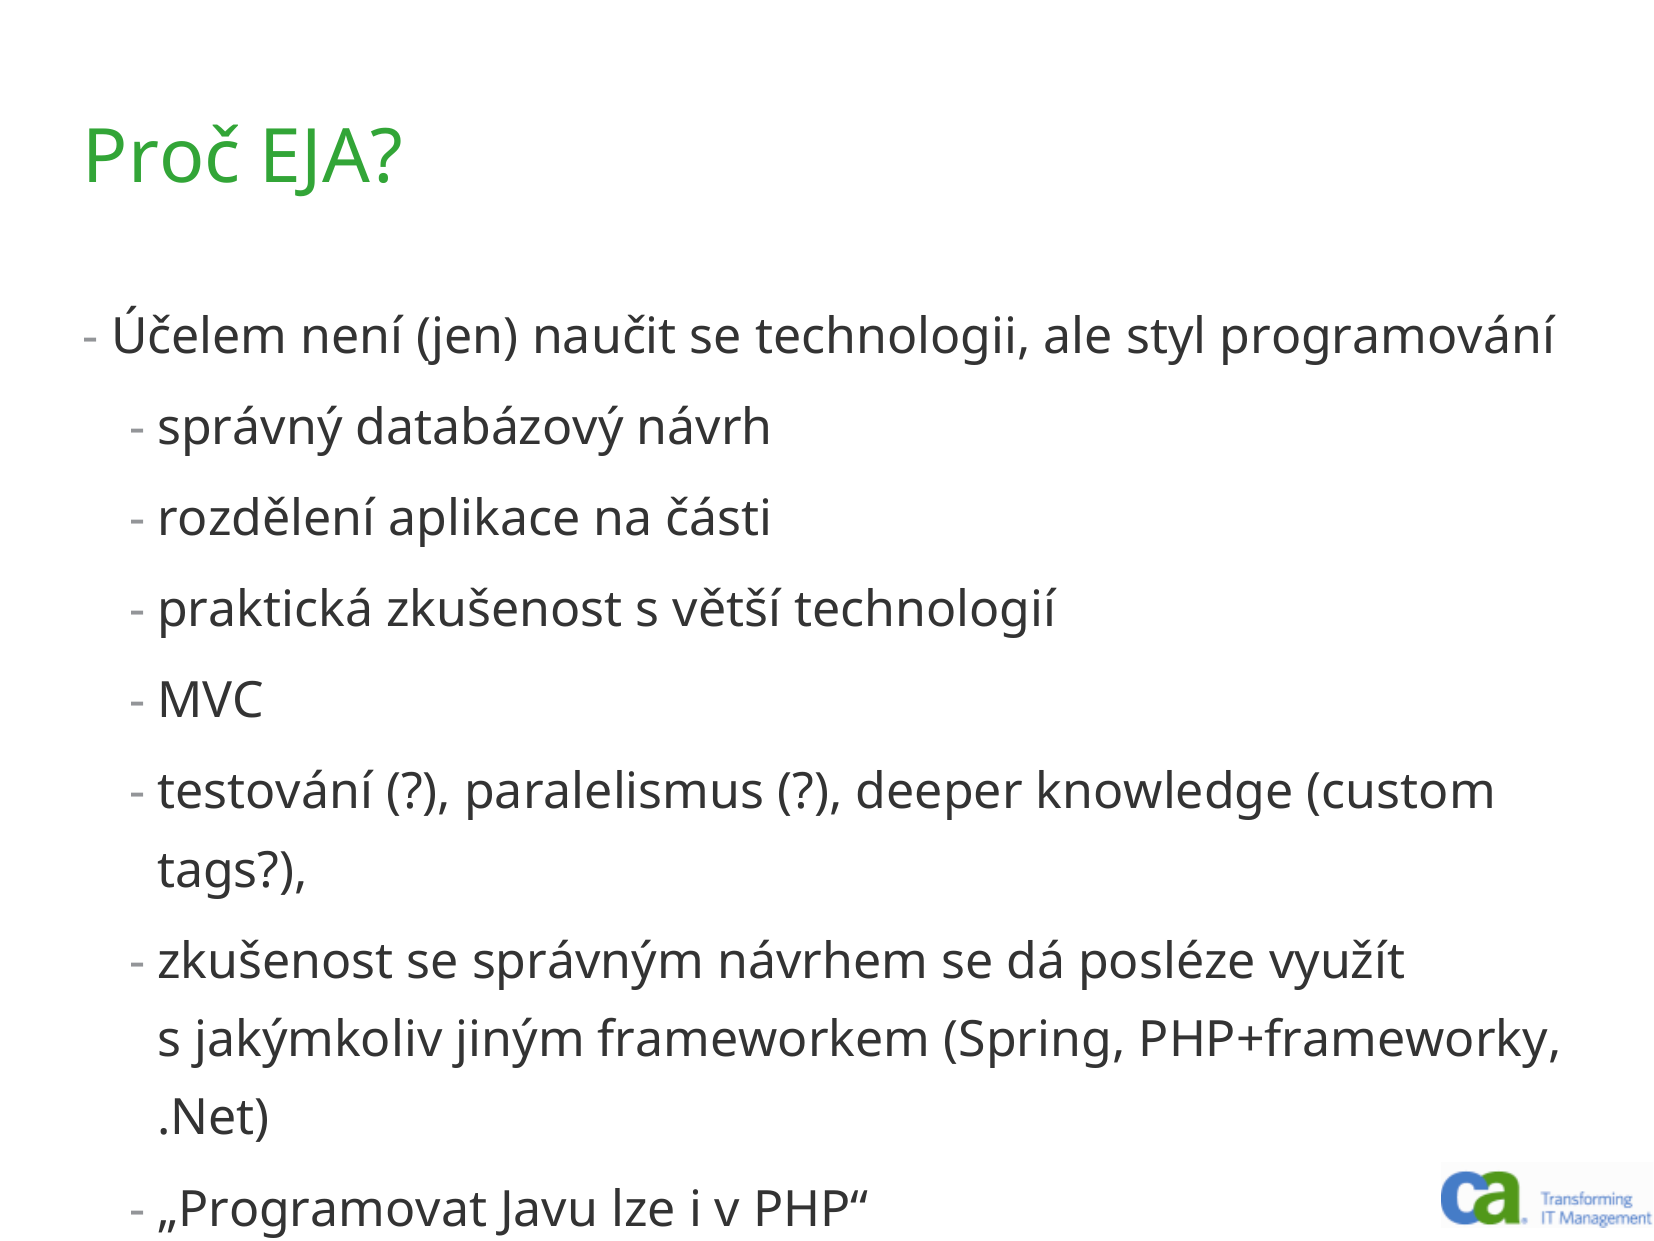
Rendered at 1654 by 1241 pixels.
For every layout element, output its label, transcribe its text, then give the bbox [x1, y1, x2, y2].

title Proč EJA? [82, 49, 1571, 257]
list Účelem není (jen) naučit se technologii, ale styl programování správný databázový návrh rozdělení aplikace na části praktická zkušenost s větší technologií MVC testování (?), paralelismus (?), deeper knowledge (custom tags?), zkušenost se správným návrhem se dá posléze využít s jakýmkoliv jiným frameworkem (Spring, PHP+frameworky, .Net) „Programovat Javu lze i v PHP“ [82, 290, 1571, 1207]
picture [1441, 1162, 1654, 1228]
